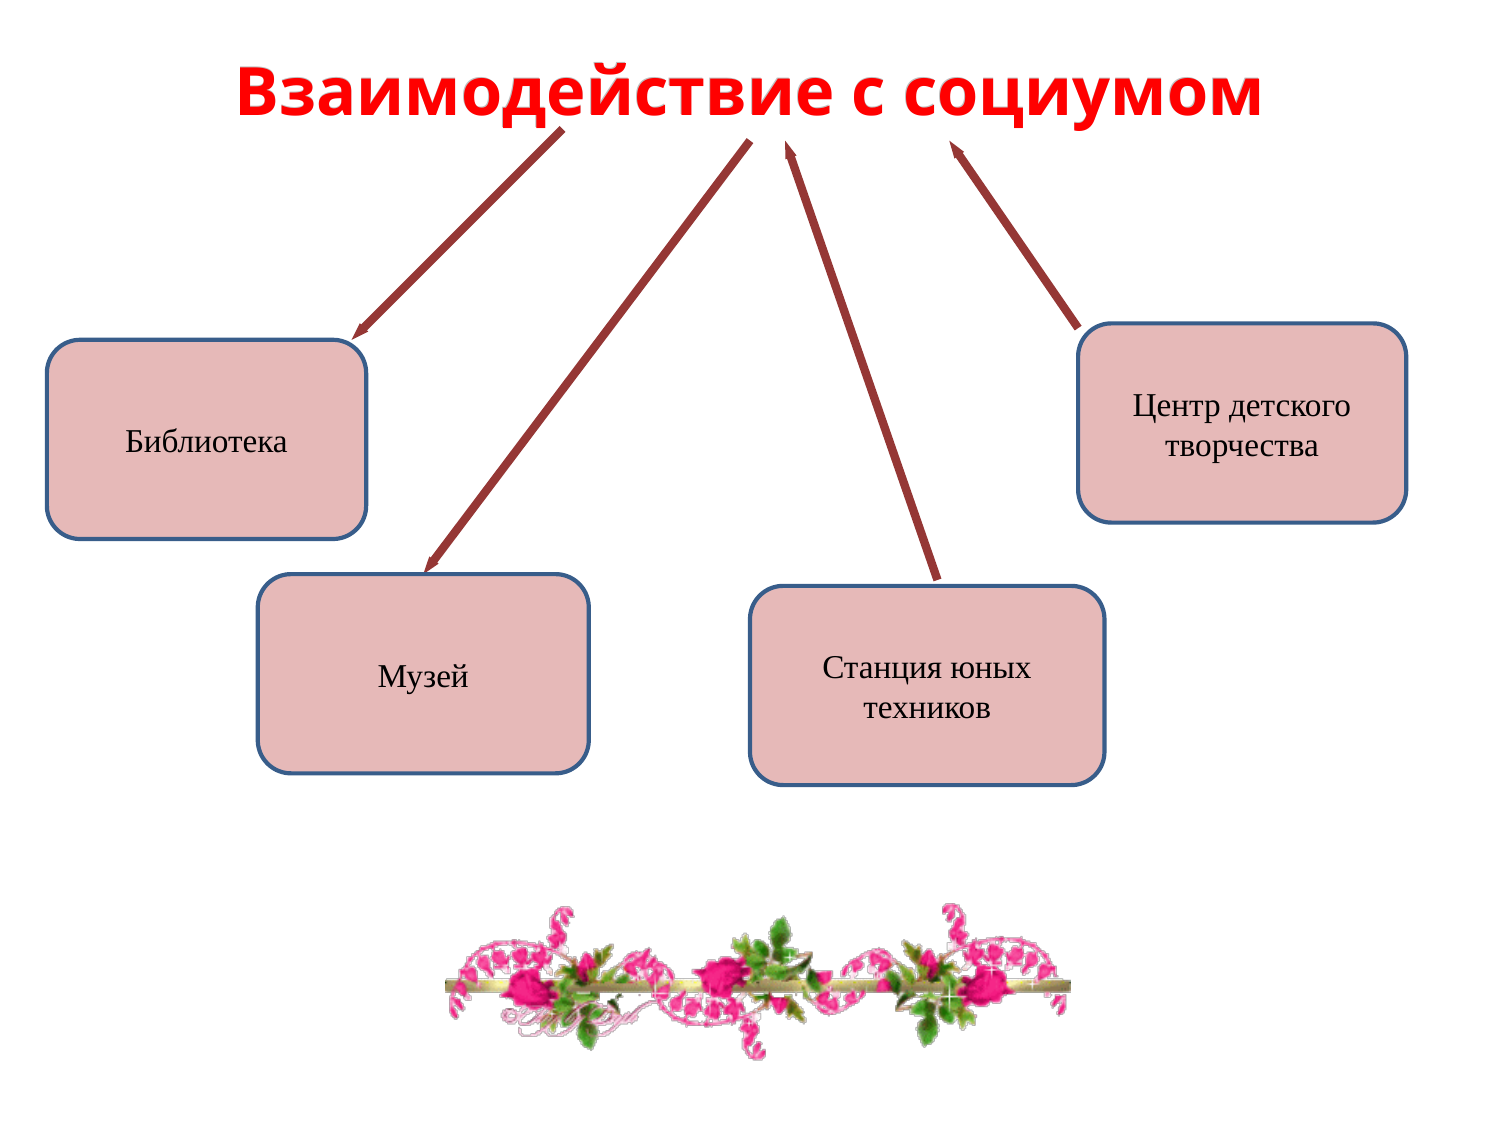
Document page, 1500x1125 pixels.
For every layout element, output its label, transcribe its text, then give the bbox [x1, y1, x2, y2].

text_box Центр детского творчества [1078, 323, 1407, 523]
title Взаимодействие с социумом [0, 0, 1500, 178]
picture [445, 902, 1071, 1062]
text_box Библиотека [46, 339, 367, 540]
text_box Станция юных техников [750, 585, 1105, 786]
text_box Музей [257, 574, 589, 774]
